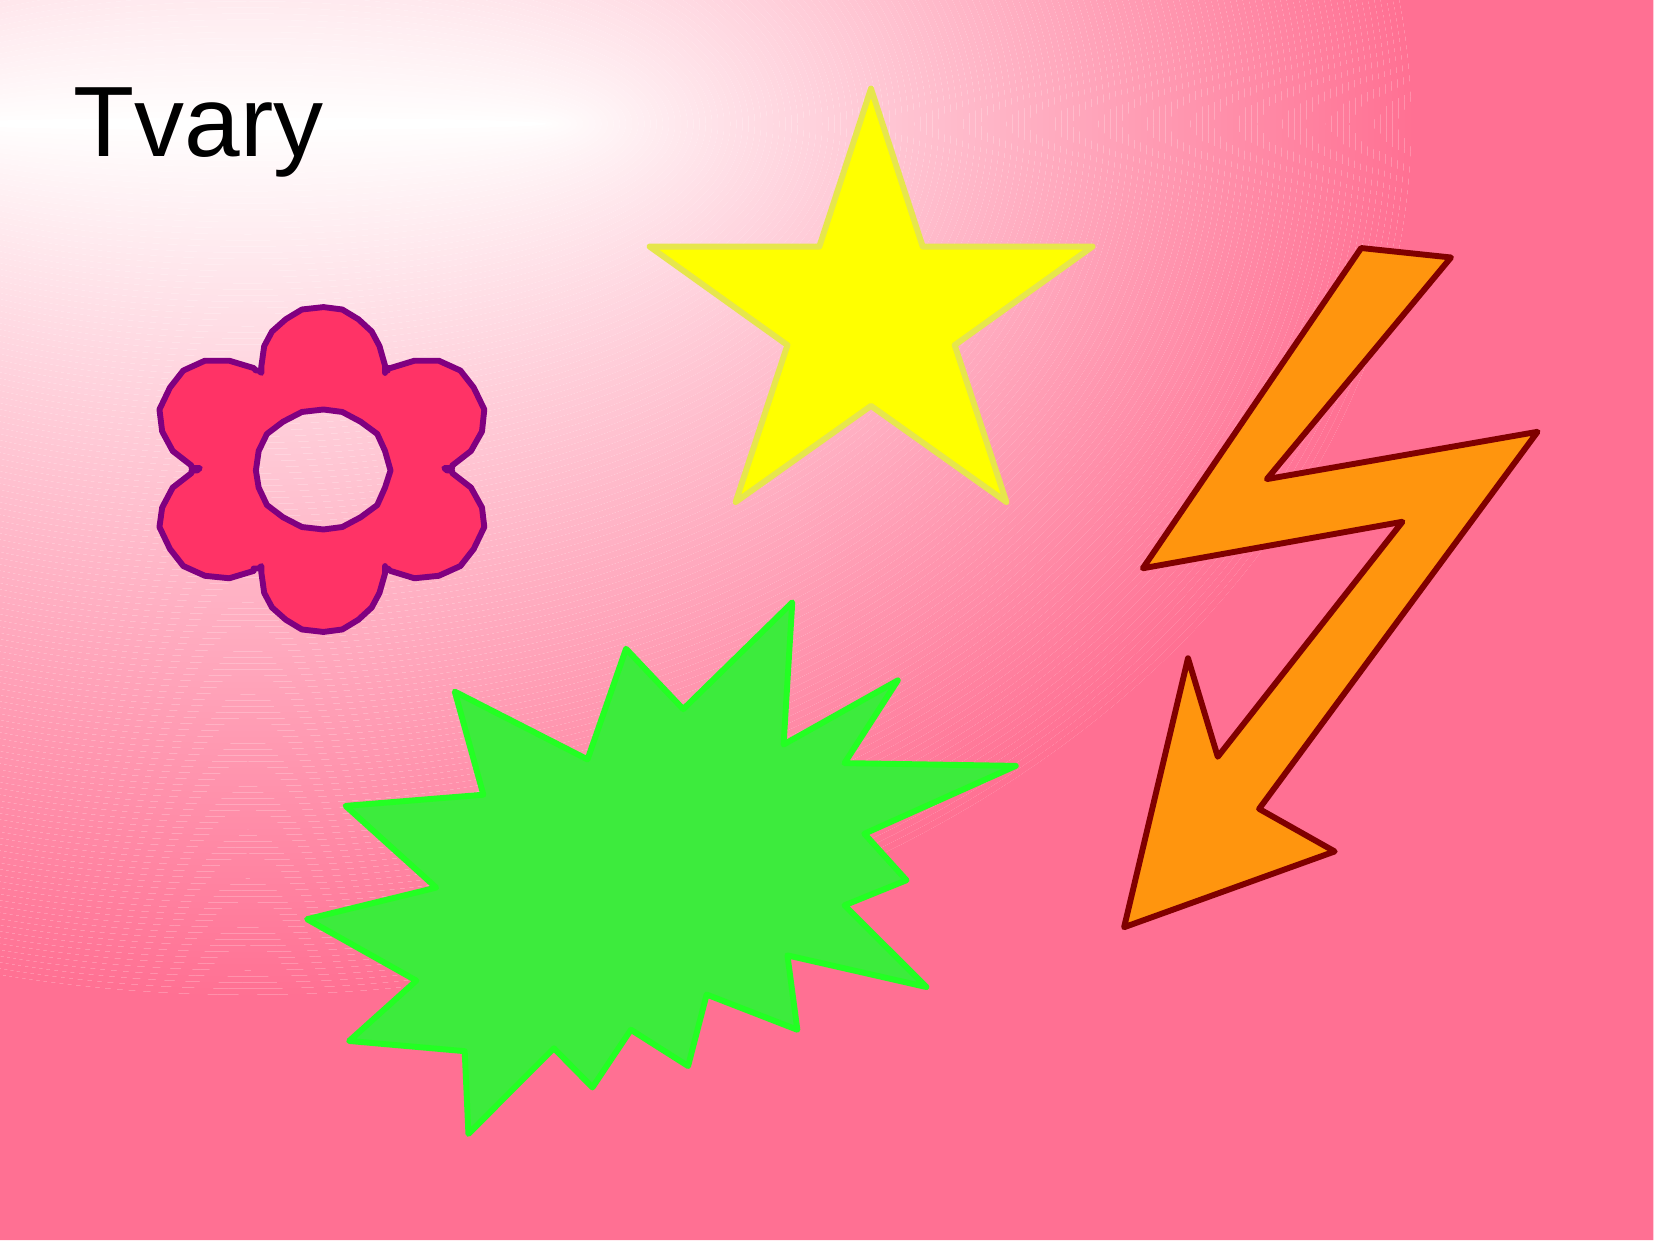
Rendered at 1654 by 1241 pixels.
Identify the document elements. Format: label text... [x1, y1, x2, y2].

text_box [1124, 248, 1538, 928]
text_box [159, 307, 485, 632]
text_box [649, 88, 1093, 503]
text_box [307, 602, 1016, 1134]
text_box Tvary [59, 59, 339, 186]
